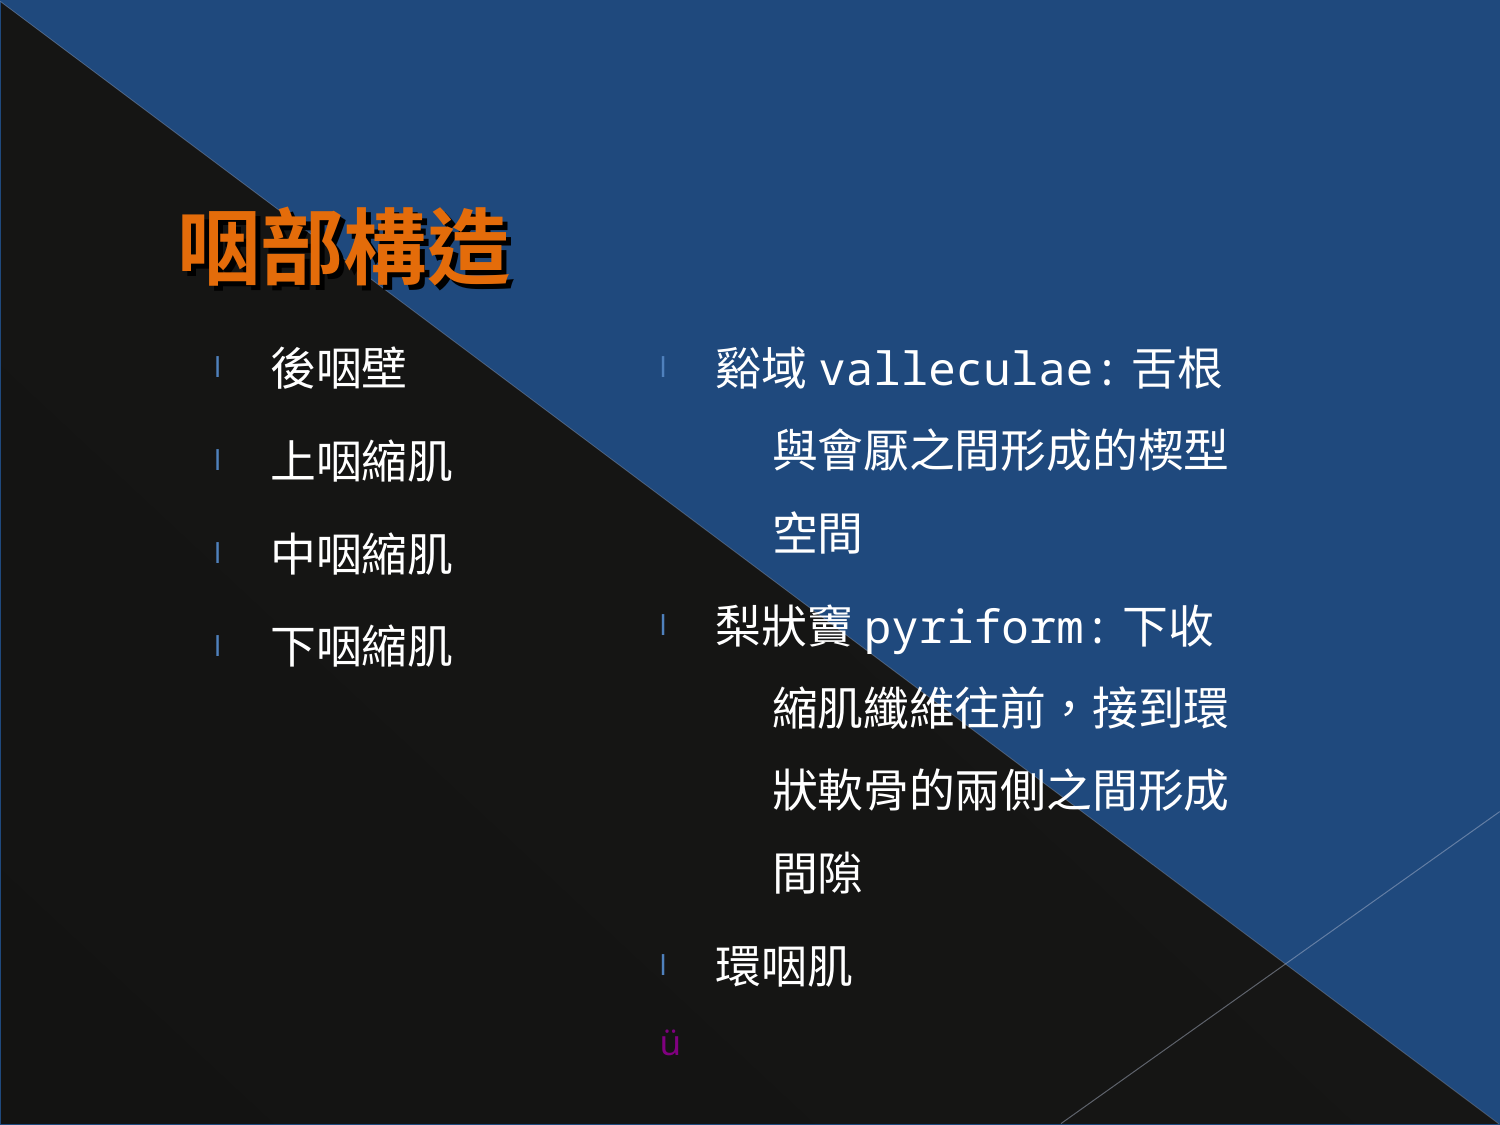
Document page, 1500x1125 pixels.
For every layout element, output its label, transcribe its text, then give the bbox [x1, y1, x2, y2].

text_box 後咽壁 上咽縮肌 中咽縮肌 下咽縮肌 [337, 352, 355, 383]
text_box 咽部構造 [162, 187, 1500, 351]
text_box 谿域valleculae:舌根與會厭之間形成的楔型空間 梨狀竇pyriform:下收縮肌纖維往前，接到環狀軟骨的兩側之間形成間隙 環咽肌 [645, 305, 1267, 1066]
text_box 後咽壁 上咽縮肌 中咽縮肌 下咽縮肌 [199, 351, 645, 1066]
